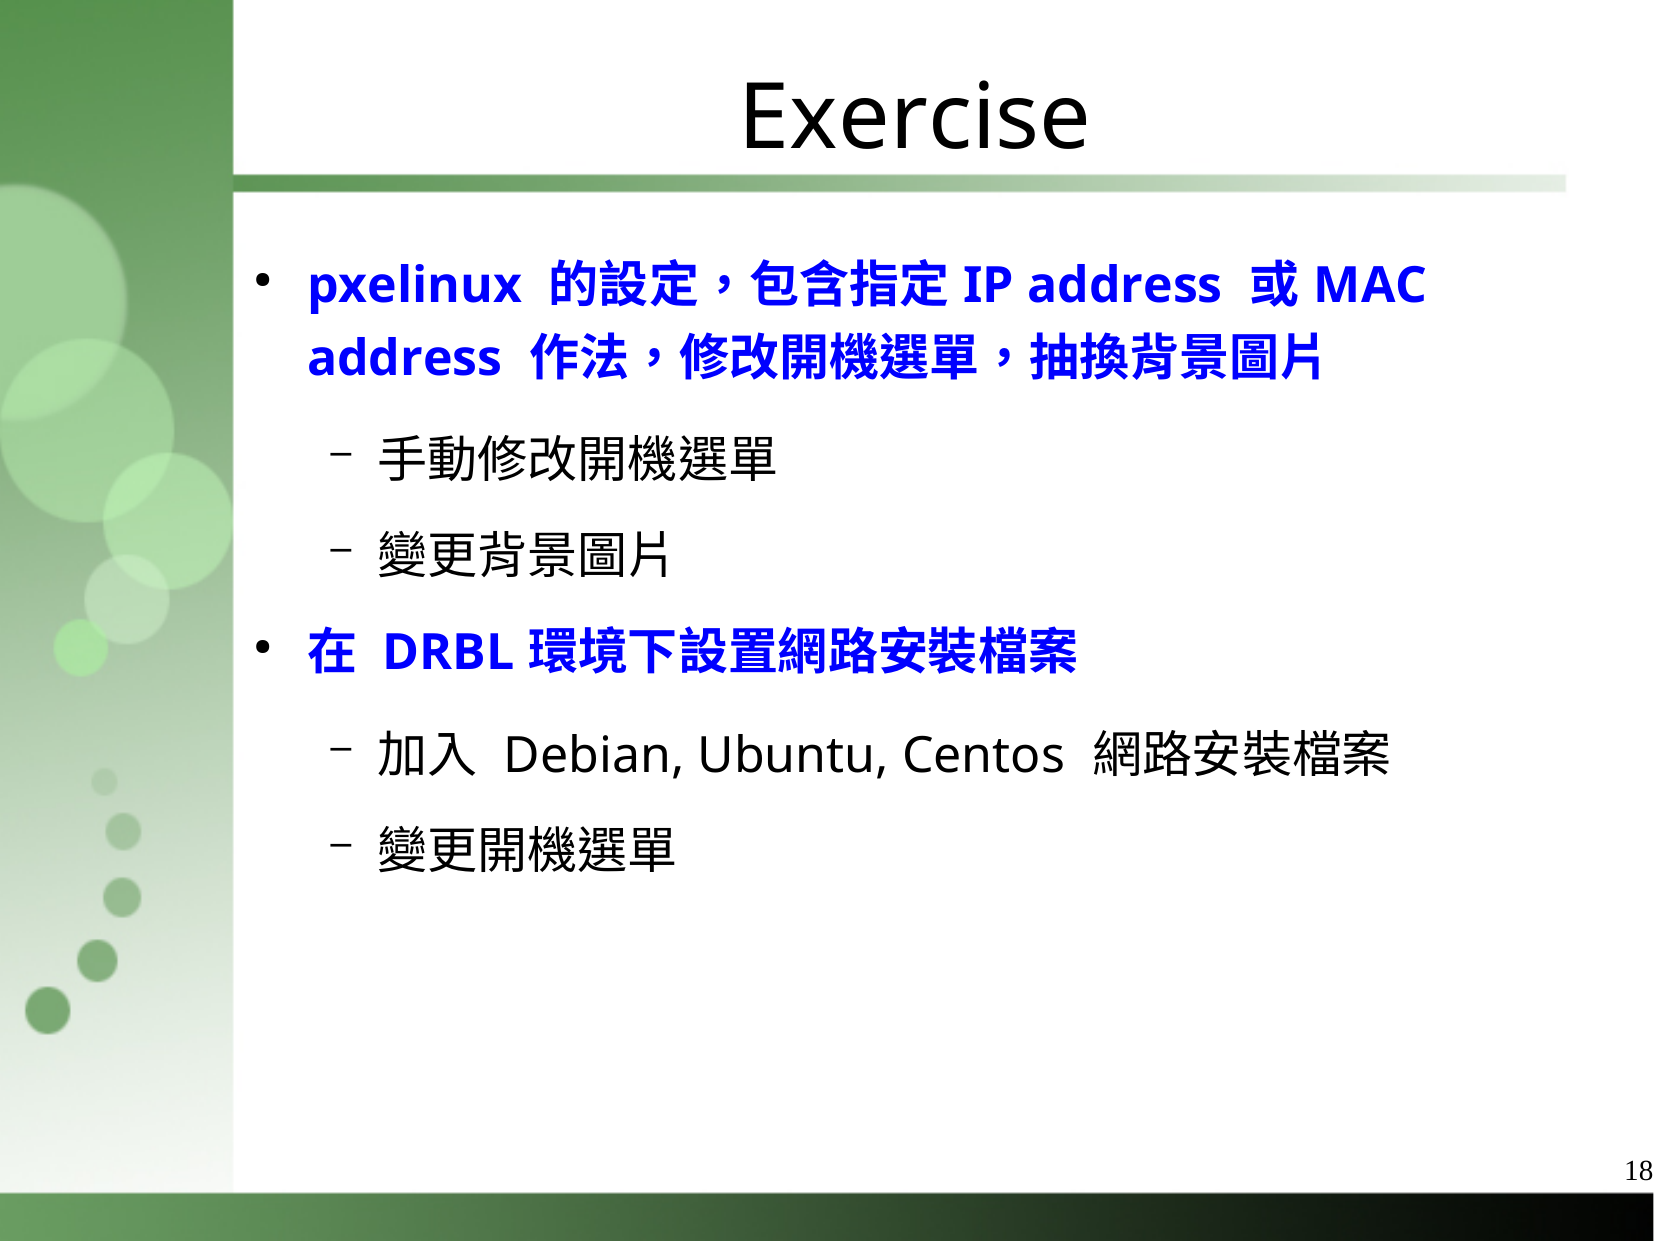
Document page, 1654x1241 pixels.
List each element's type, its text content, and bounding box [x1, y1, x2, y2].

picture [0, 0, 1654, 1241]
title Exercise [236, 49, 1595, 178]
list pxelinux 的設定，包含指定IP address 或MAC address 作法，修改開機選單，抽換背景圖片 手動修改開機選單 變更背景圖片 在 DRBL環境下設置網路安裝檔案 加入 Debian, Ubuntu, Centos 網路安裝檔案 變更開機選單 [236, 244, 1595, 916]
